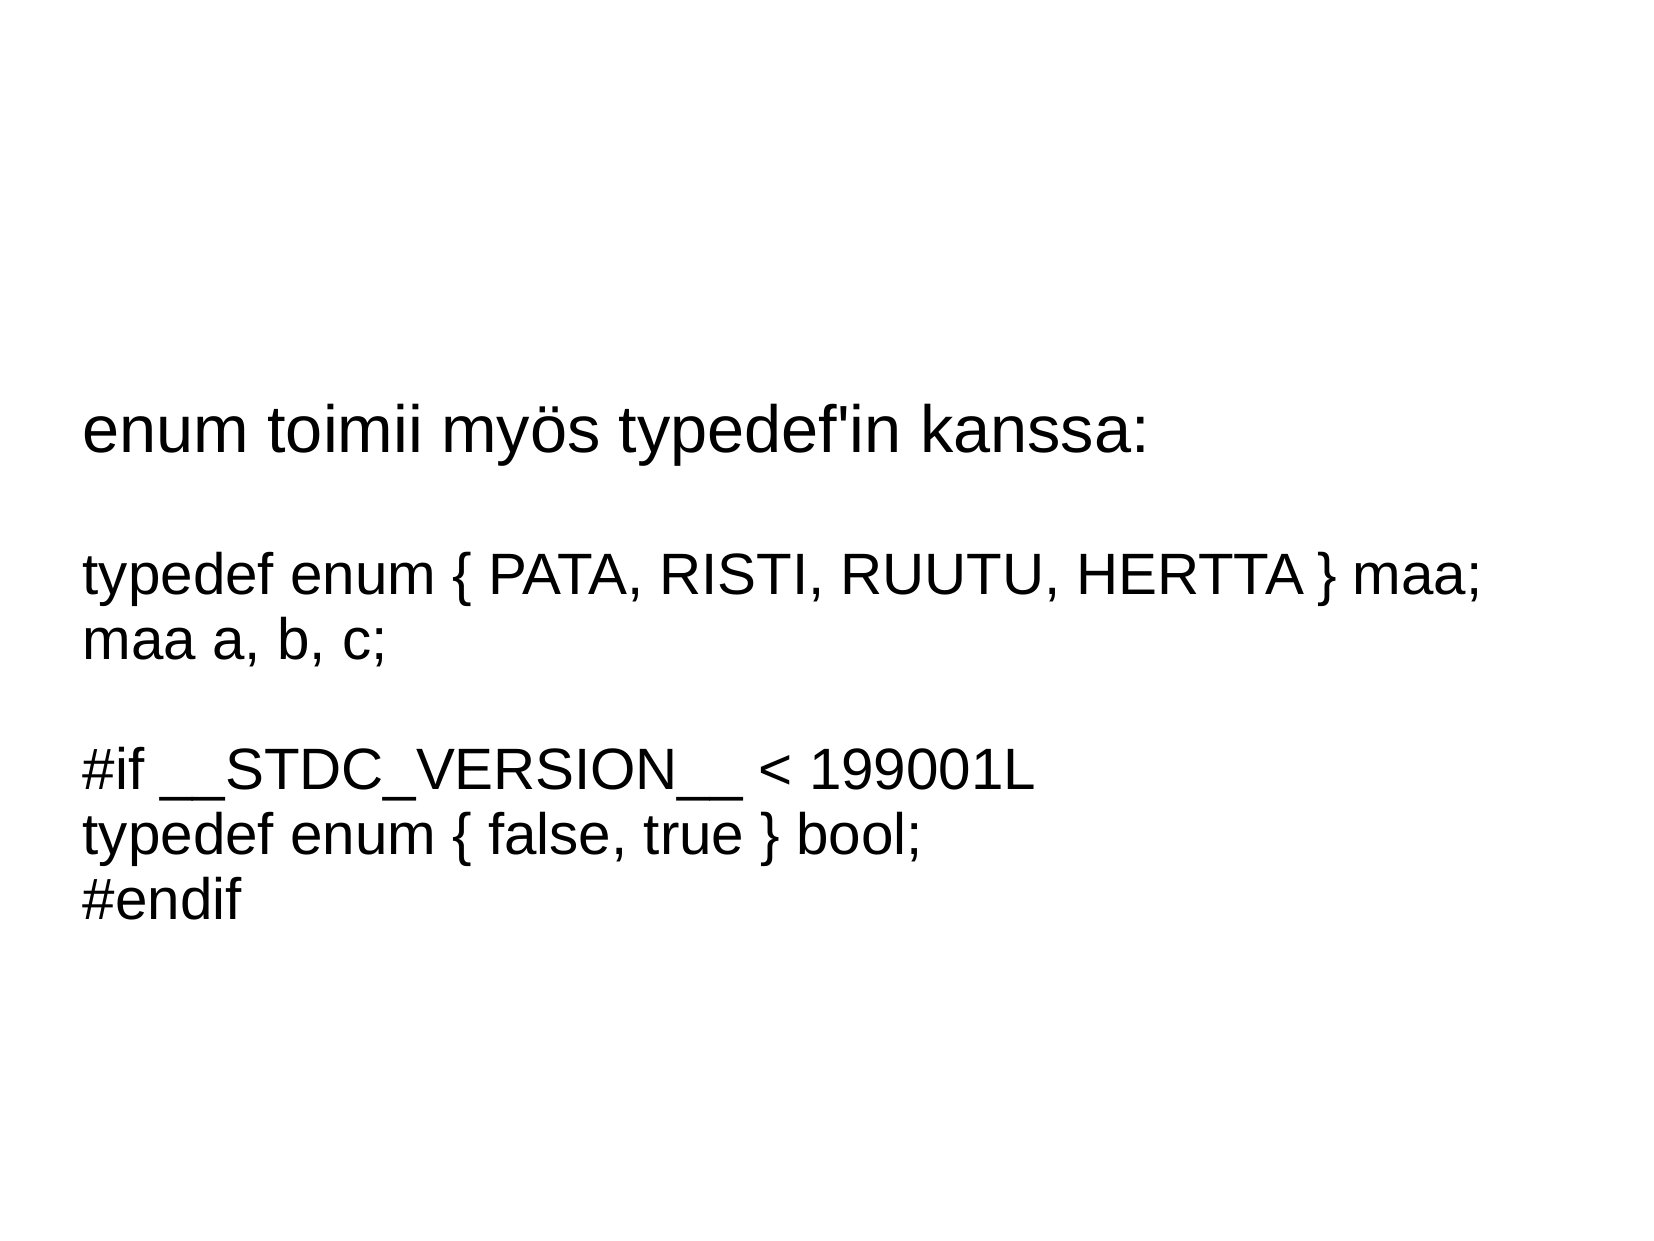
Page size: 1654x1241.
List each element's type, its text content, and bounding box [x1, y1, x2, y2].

text_box enum toimii myös typedef'in kanssa: typedef enum { PATA, RISTI, RUUTU, HERTTA } maa; maa a, b, c; #if __STDC_VERSION__ < 199001L typedef enum { false, true } bool; #endif [82, 297, 1571, 1102]
